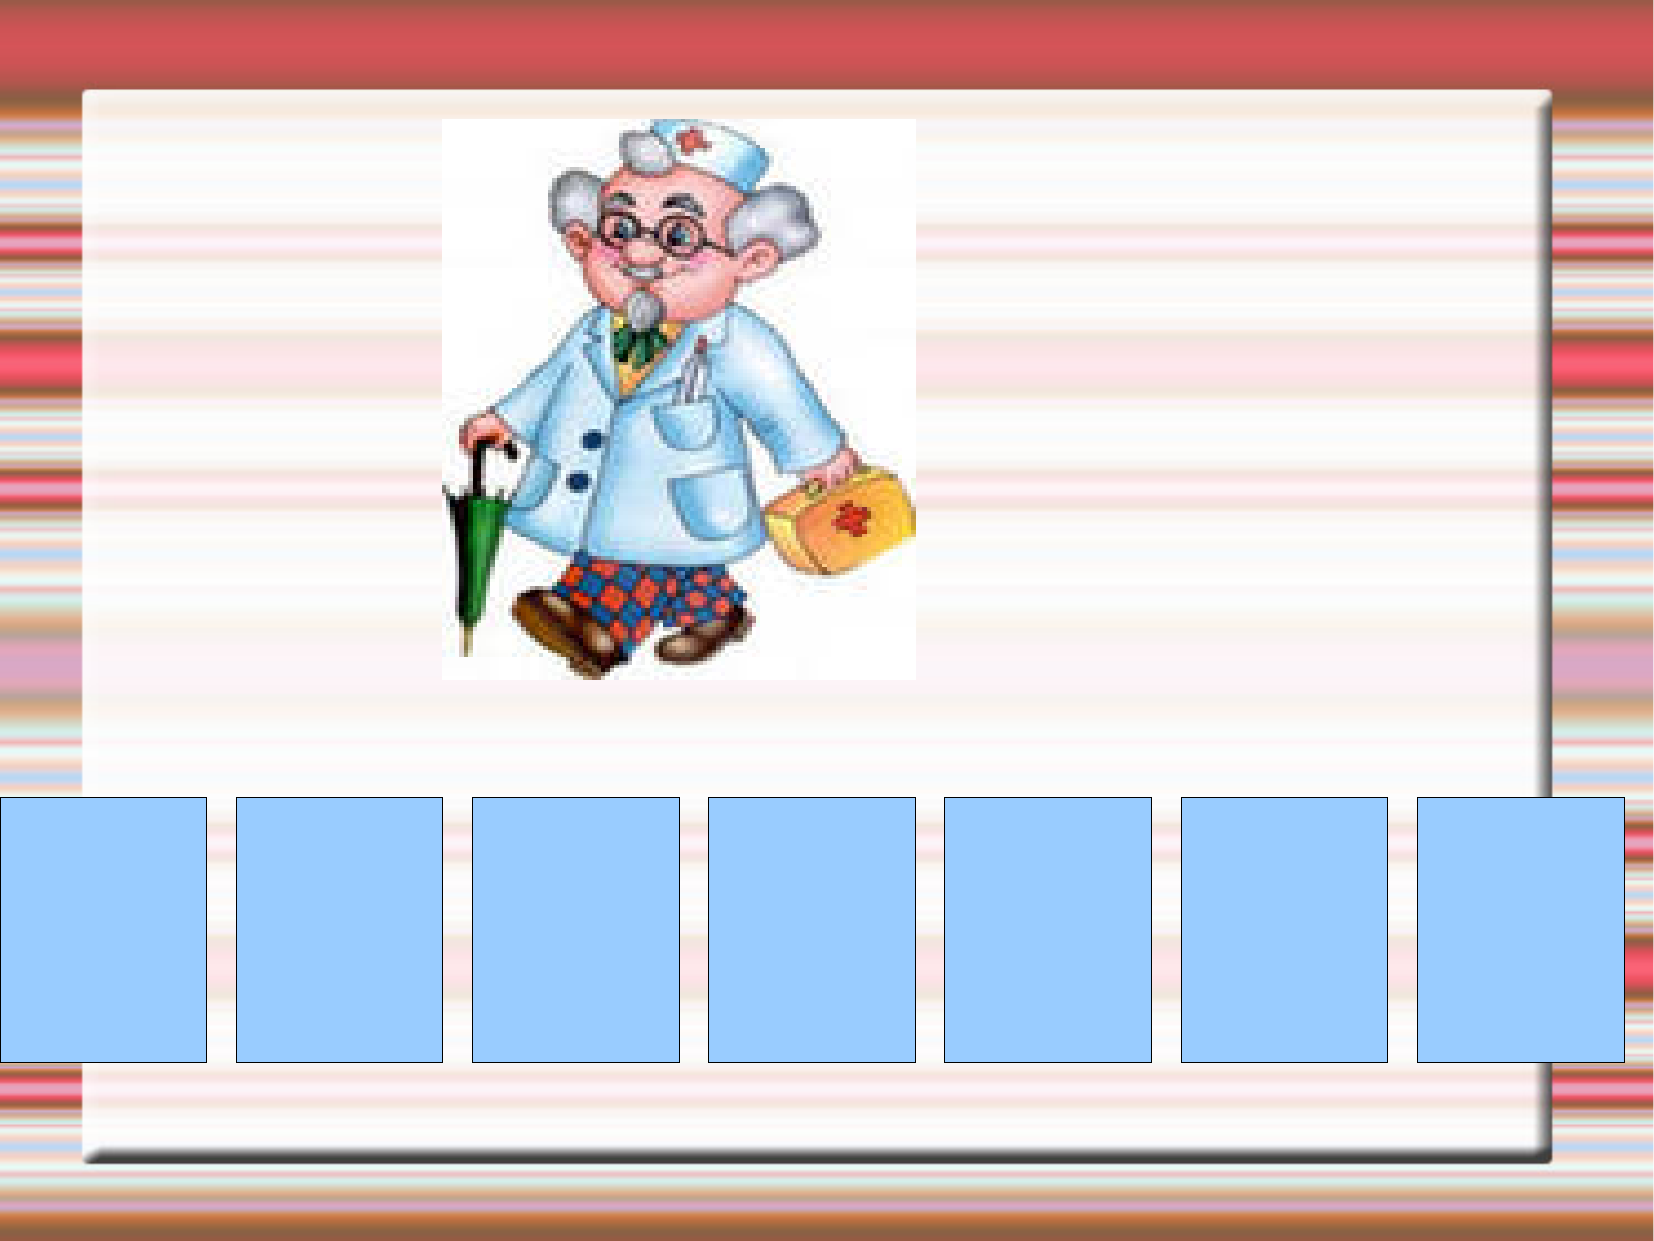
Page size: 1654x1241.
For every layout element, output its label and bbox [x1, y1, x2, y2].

text_box [236, 797, 443, 1063]
picture [0, 0, 1654, 1241]
text_box [1181, 797, 1388, 1063]
text_box [944, 797, 1152, 1063]
text_box [708, 797, 916, 1063]
text_box [0, 797, 207, 1063]
text_box [472, 797, 680, 1063]
text_box [1417, 797, 1625, 1063]
